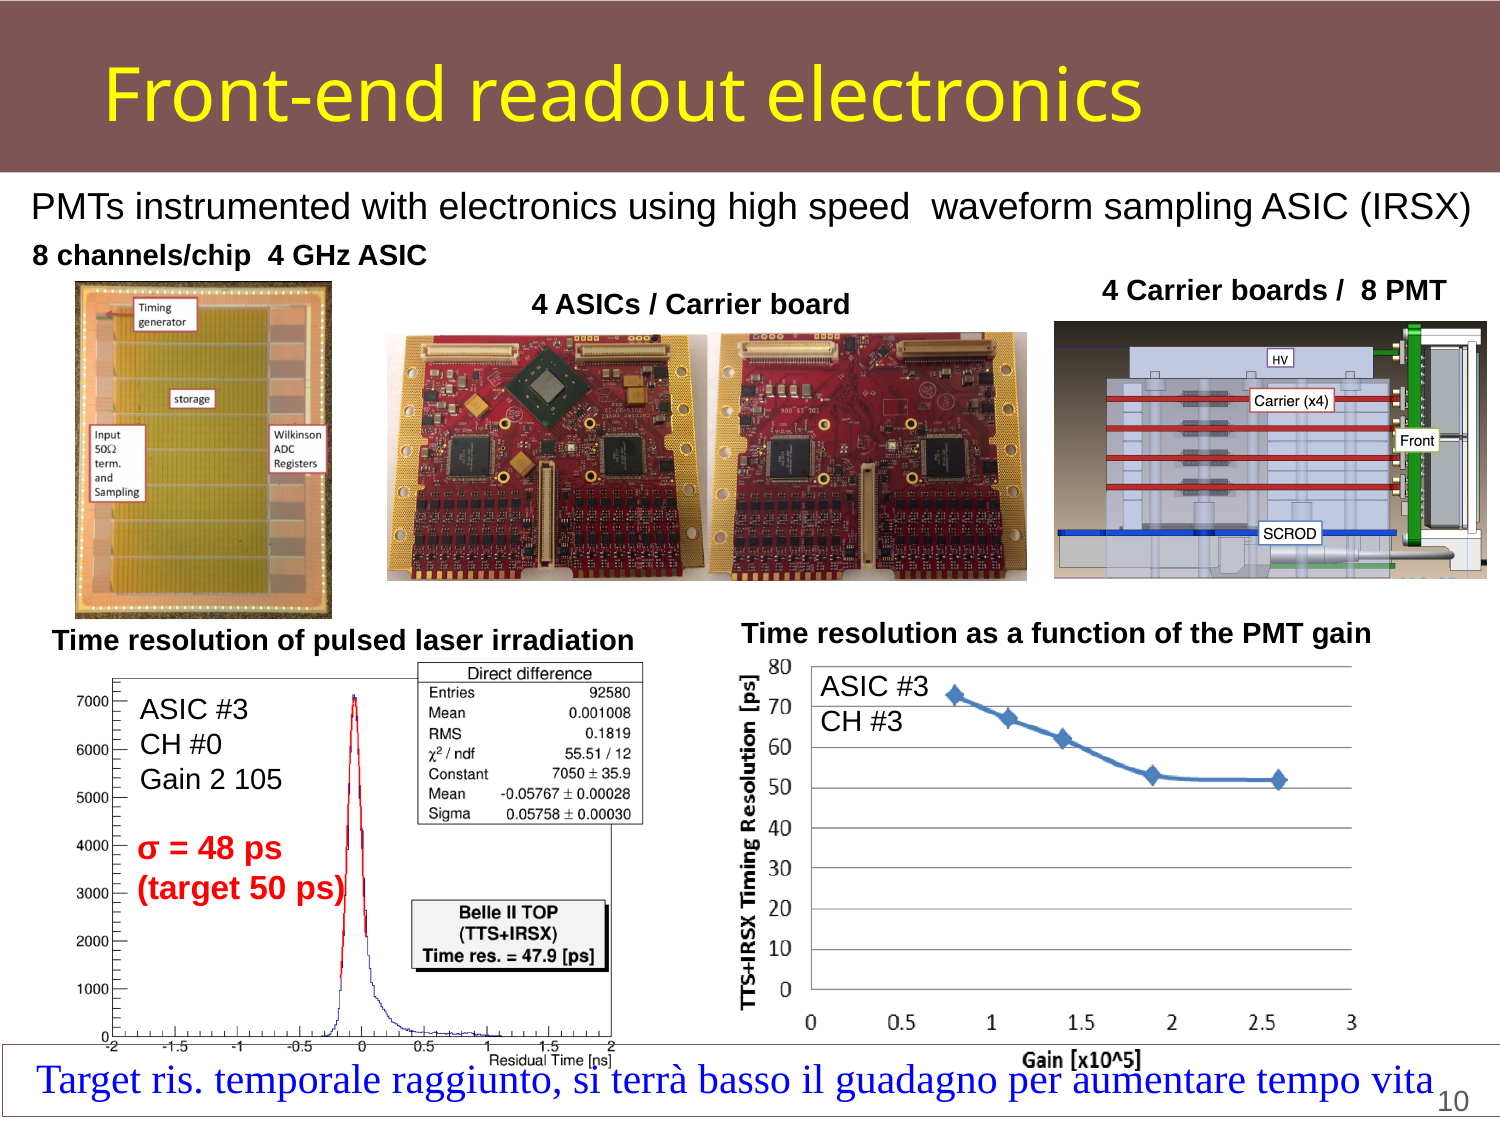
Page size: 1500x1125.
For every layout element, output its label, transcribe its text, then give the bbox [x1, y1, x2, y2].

text_box 4 Carrier boards / 8 PMT [1065, 263, 1485, 321]
picture [728, 658, 1381, 1044]
text_box σ = 48 ps (target 50 ps) [122, 818, 367, 915]
picture [75, 281, 332, 620]
text_box ASIC #3 CH #0 Gain 2 105 [125, 682, 312, 804]
text_box 8 channels/chip 4 GHz ASIC [0, 229, 465, 281]
picture [387, 332, 1027, 581]
picture [1054, 321, 1487, 579]
text_box Target ris. temporale raggiunto, si terrà basso il guadagno per aumentare tempo vita [2, 1044, 1500, 1117]
text_box ASIC #3 CH #3 [805, 659, 992, 746]
slide_number <number> [1422, 1117, 1500, 1125]
list PMTs instrumented with electronics using high speed waveform sampling ASIC (IRSX) [0, 174, 1498, 278]
text_box 4 ASICs / Carrier board [434, 277, 949, 332]
text_box Time resolution as a function of the PMT gain [726, 607, 1412, 658]
title Front-end readout electronics [0, 29, 1500, 154]
picture [69, 665, 648, 1044]
text_box Time resolution of pulsed laser irradiation [37, 614, 659, 665]
